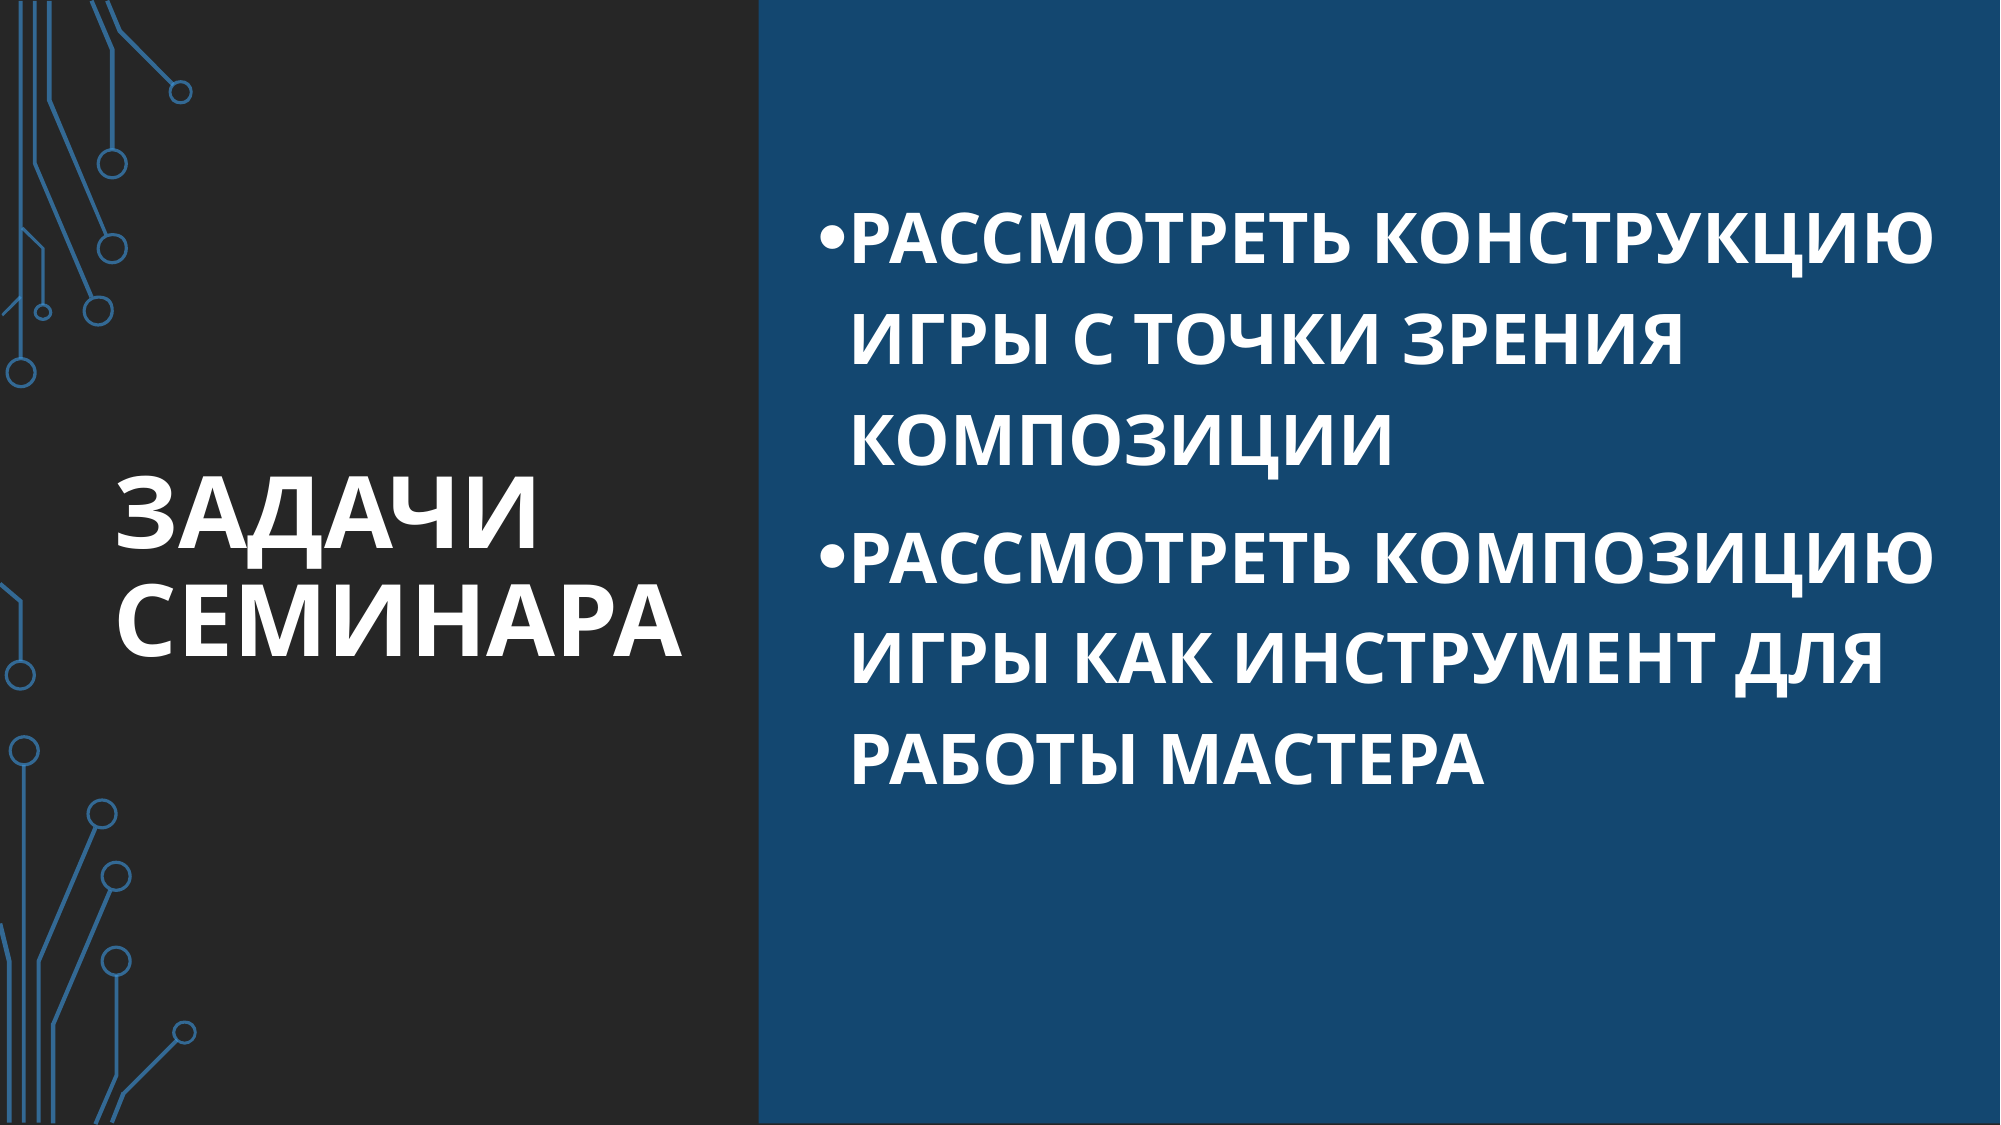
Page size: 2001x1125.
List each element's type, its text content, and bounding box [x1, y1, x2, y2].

subtitle РАССМОТРЕТЬ КОНСТРУКЦИЮ ИГРЫ С ТОЧКИ ЗРЕНИЯ КОМПОЗИЦИИ РАССМОТРЕТЬ КОМПОЗИЦИЮ ИГРЫ КАК ИНСТРУМЕНТ ДЛЯ РАБОТЫ МАСТЕРА [770, 169, 1989, 946]
text_box [0, 0, 98, 1125]
text_box [758, 0, 2000, 1125]
title ЗАДАЧИ СЕМИНАРА [98, 0, 761, 1125]
